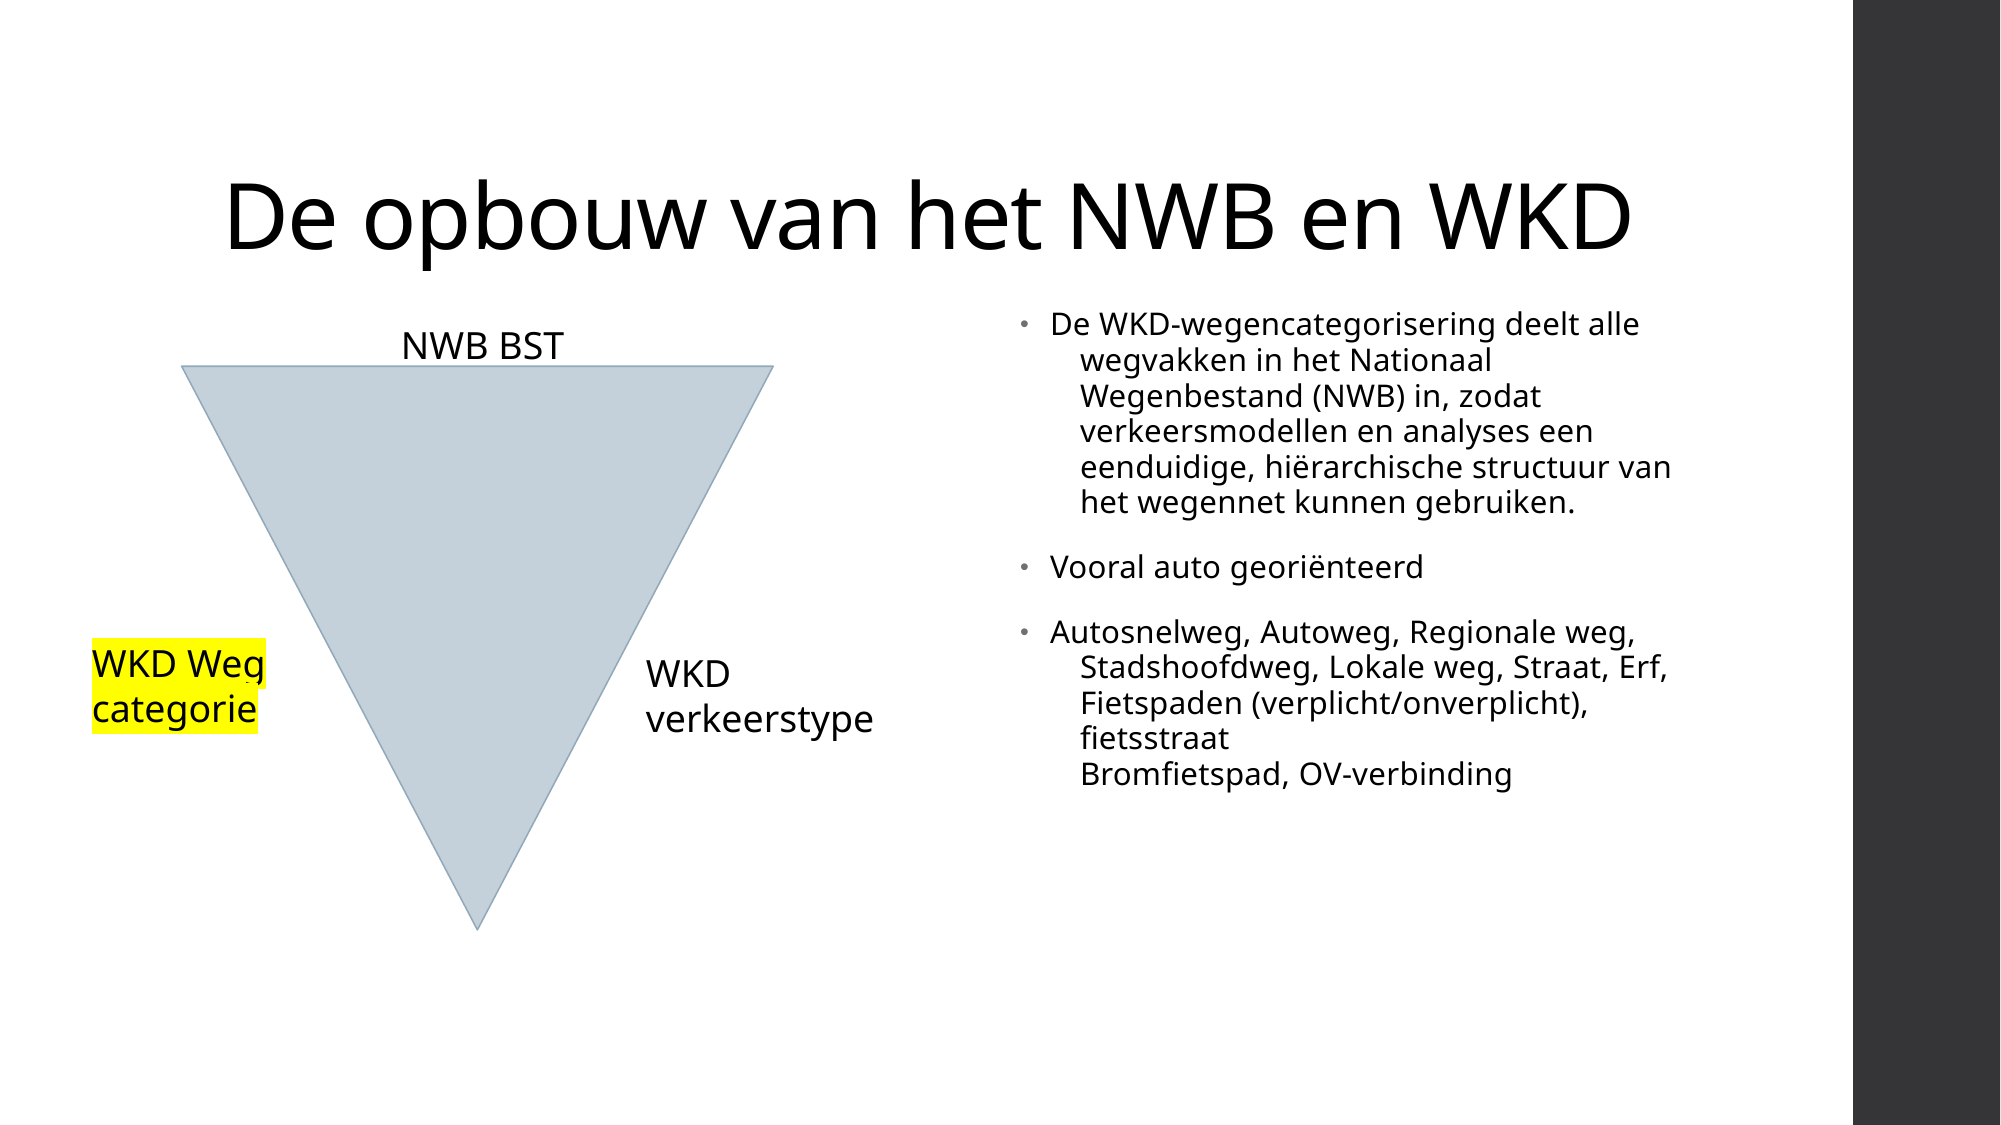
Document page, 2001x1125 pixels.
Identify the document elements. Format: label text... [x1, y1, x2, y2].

title De opbouw van het NWB en WKD [206, 60, 1797, 278]
text_box WKD verkeerstype [630, 642, 916, 749]
list De WKD‑wegencategorisering deelt alle wegvakken in het Nationaal Wegenbestand (NWB) in, zodat verkeersmodellen en analyses een eenduidige, hiërarchische structuur van het wegennet kunnen gebruiken. Vooral auto georiënteerd Autosnelweg, Autoweg, Regionale weg, Stadshoofdweg, Lokale weg, Straat, Erf, Fietspaden (verplicht/onverplicht), fietsstraat Bromfietspad, OV‑verbinding [1005, 299, 1741, 1014]
text_box [181, 366, 774, 930]
text_box NWB BST [376, 314, 661, 375]
text_box WKD Weg categorie [76, 632, 362, 739]
